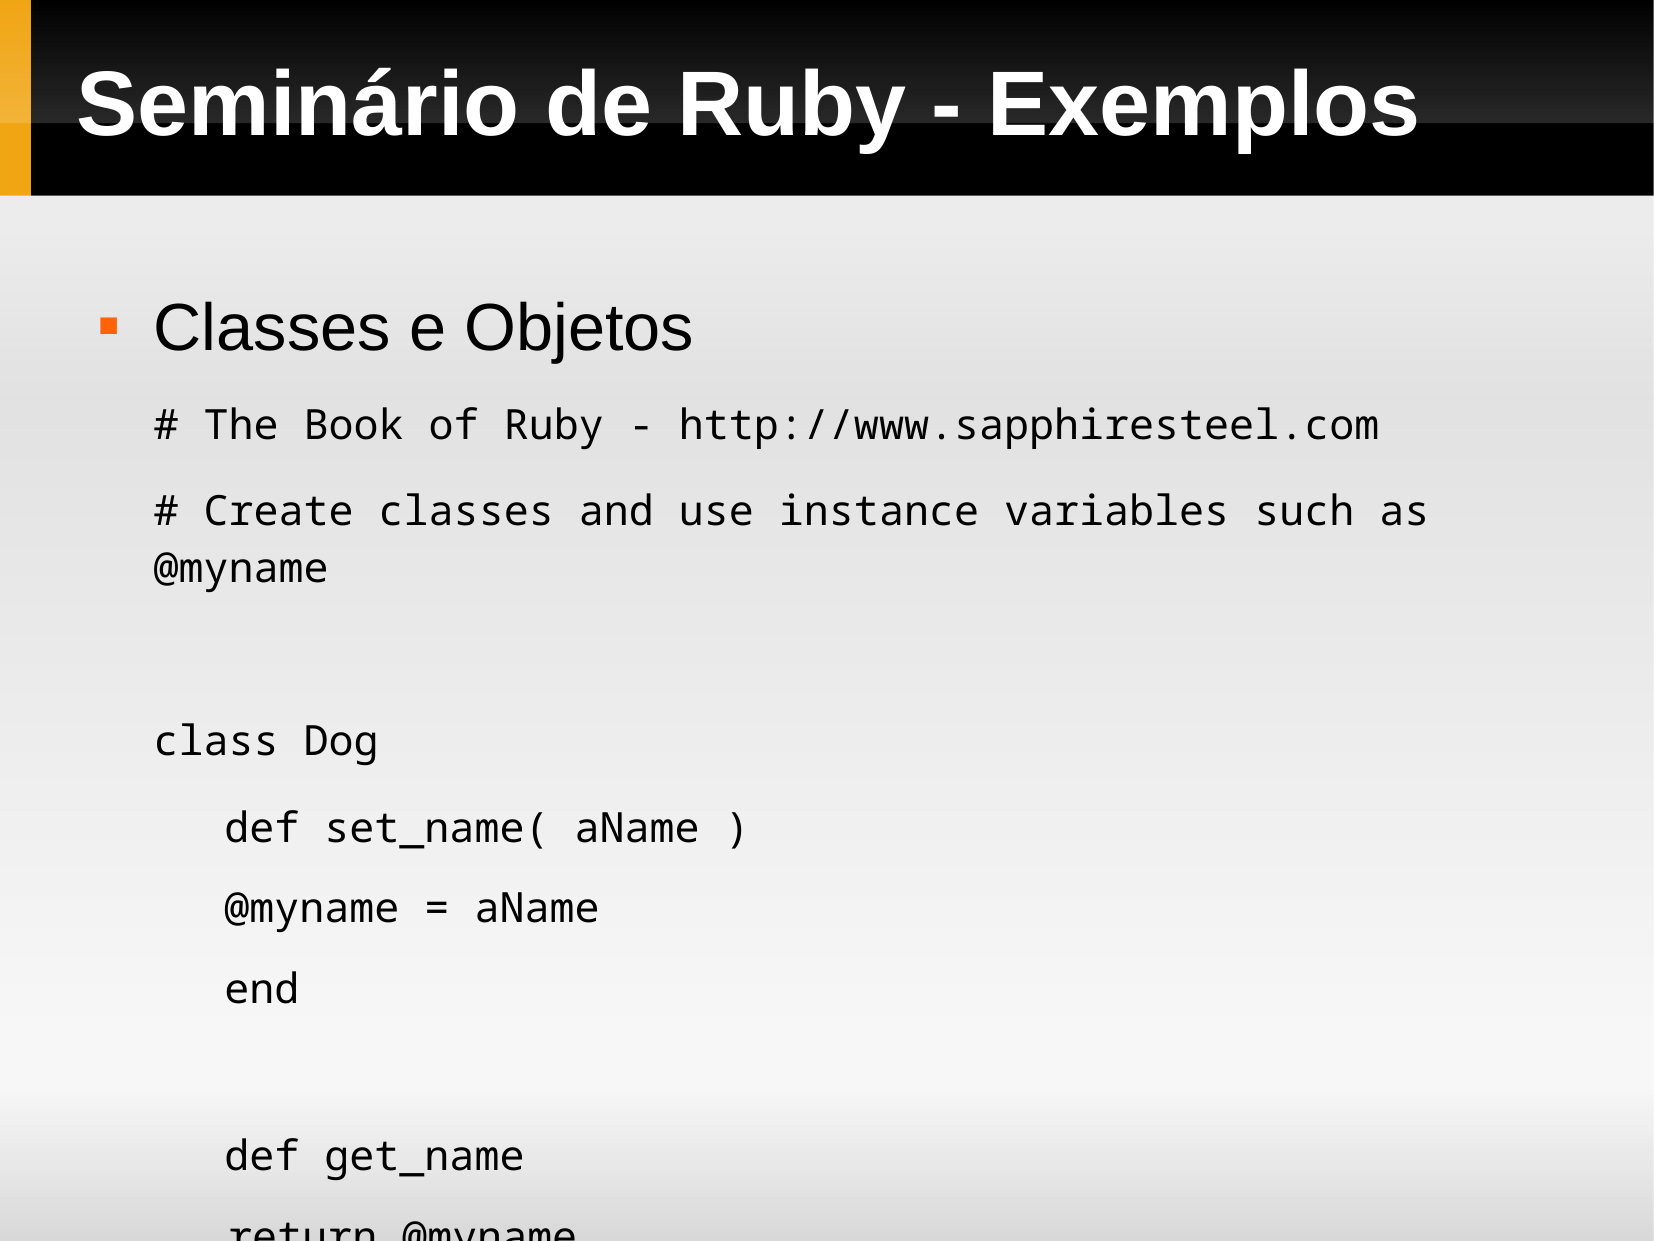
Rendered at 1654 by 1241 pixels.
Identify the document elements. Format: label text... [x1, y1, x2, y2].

list Classes e Objetos # The Book of Ruby - http://www.sapphiresteel.com # Create classes and use instance variables such as @myname class Dog def set_name( aName ) @myname = aName end def get_name return @myname end [82, 290, 1571, 1168]
picture [484, 1231, 495, 1241]
picture [0, 0, 1654, 1241]
picture [558, 1231, 571, 1238]
picture [258, 1231, 271, 1238]
picture [441, 1232, 447, 1241]
title Seminário de Ruby - Exemplos [76, 7, 1565, 200]
picture [359, 1231, 370, 1241]
picture [532, 1232, 538, 1241]
picture [406, 1224, 424, 1241]
picture [432, 1232, 438, 1241]
picture [541, 1232, 547, 1241]
picture [411, 1232, 417, 1241]
